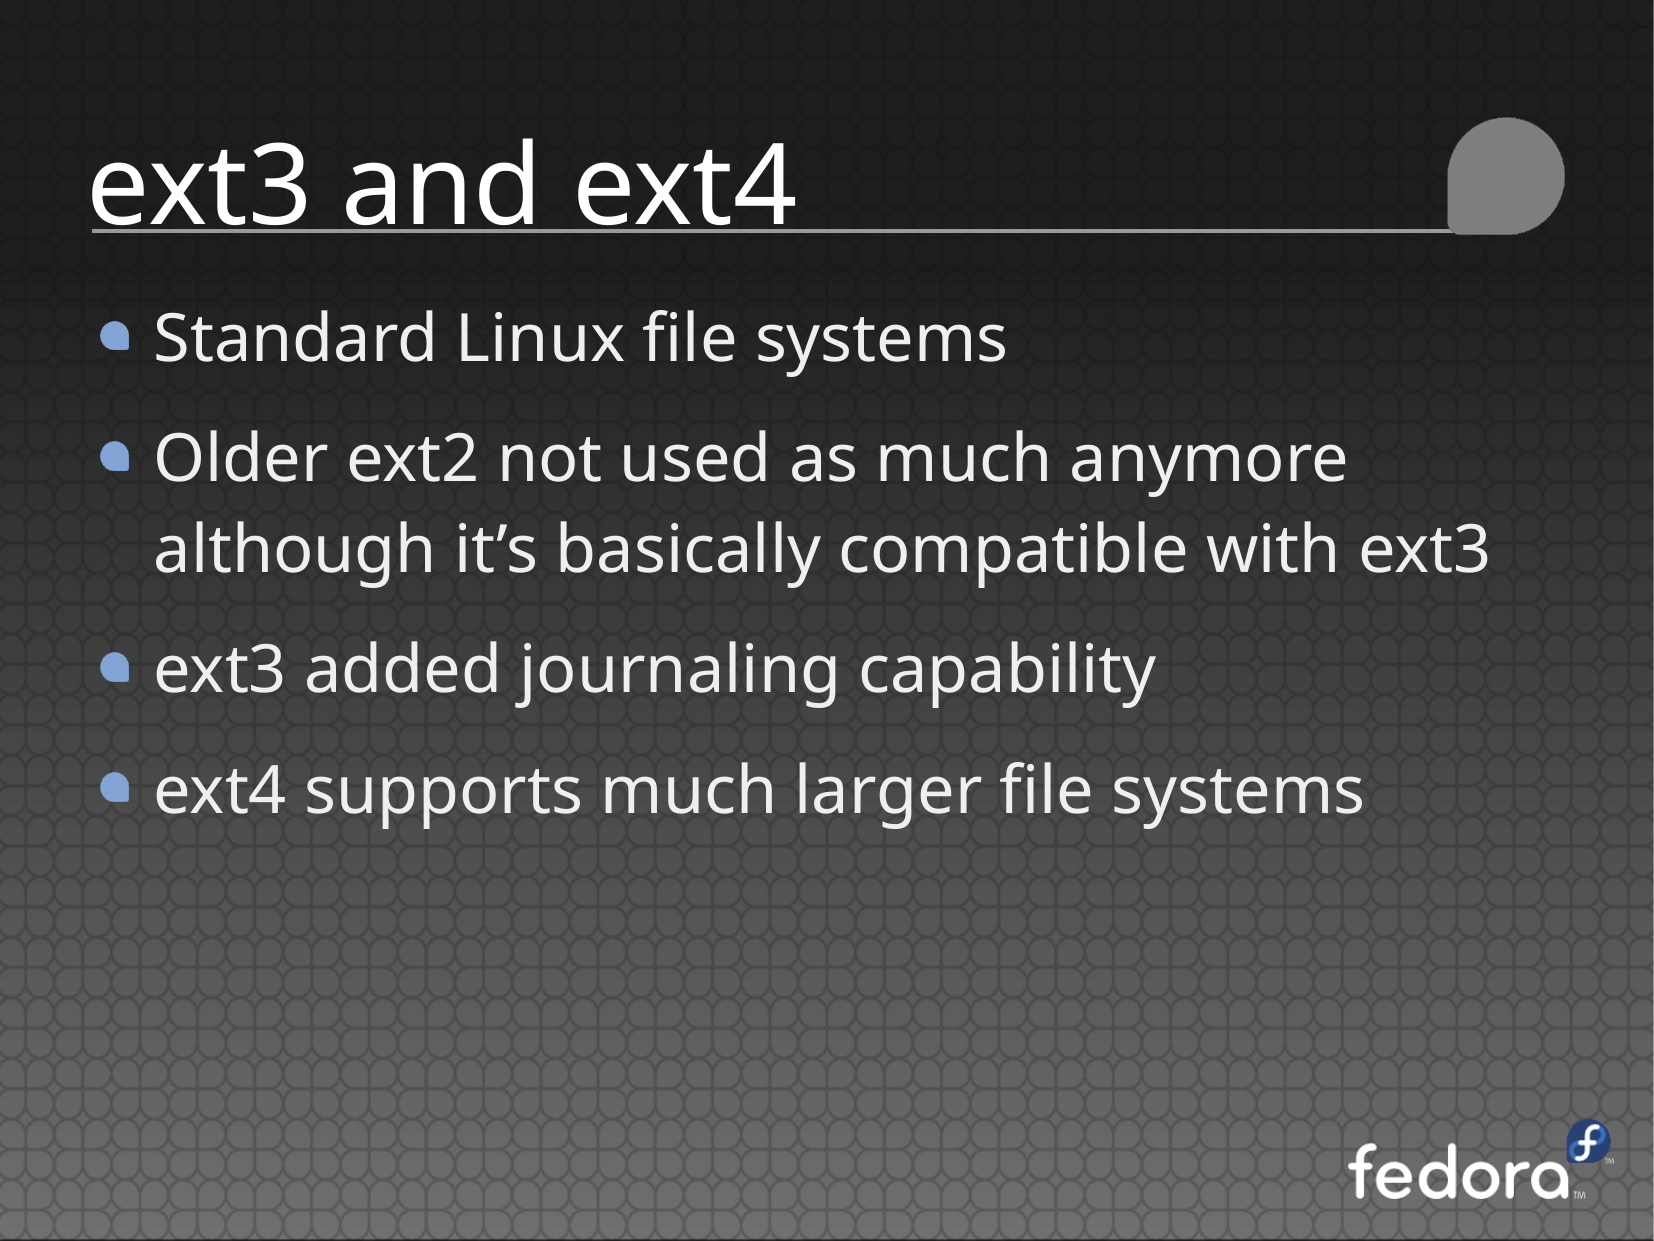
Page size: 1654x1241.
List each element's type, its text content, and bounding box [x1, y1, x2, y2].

picture [0, 0, 1654, 1241]
title ext3 and ext4 [86, 110, 1576, 251]
list Standard Linux file systems Older ext2 not used as much anymore although it’s basically compatible with ext3 ext3 added journaling capability ext4 supports much larger file systems [82, 290, 1571, 1010]
